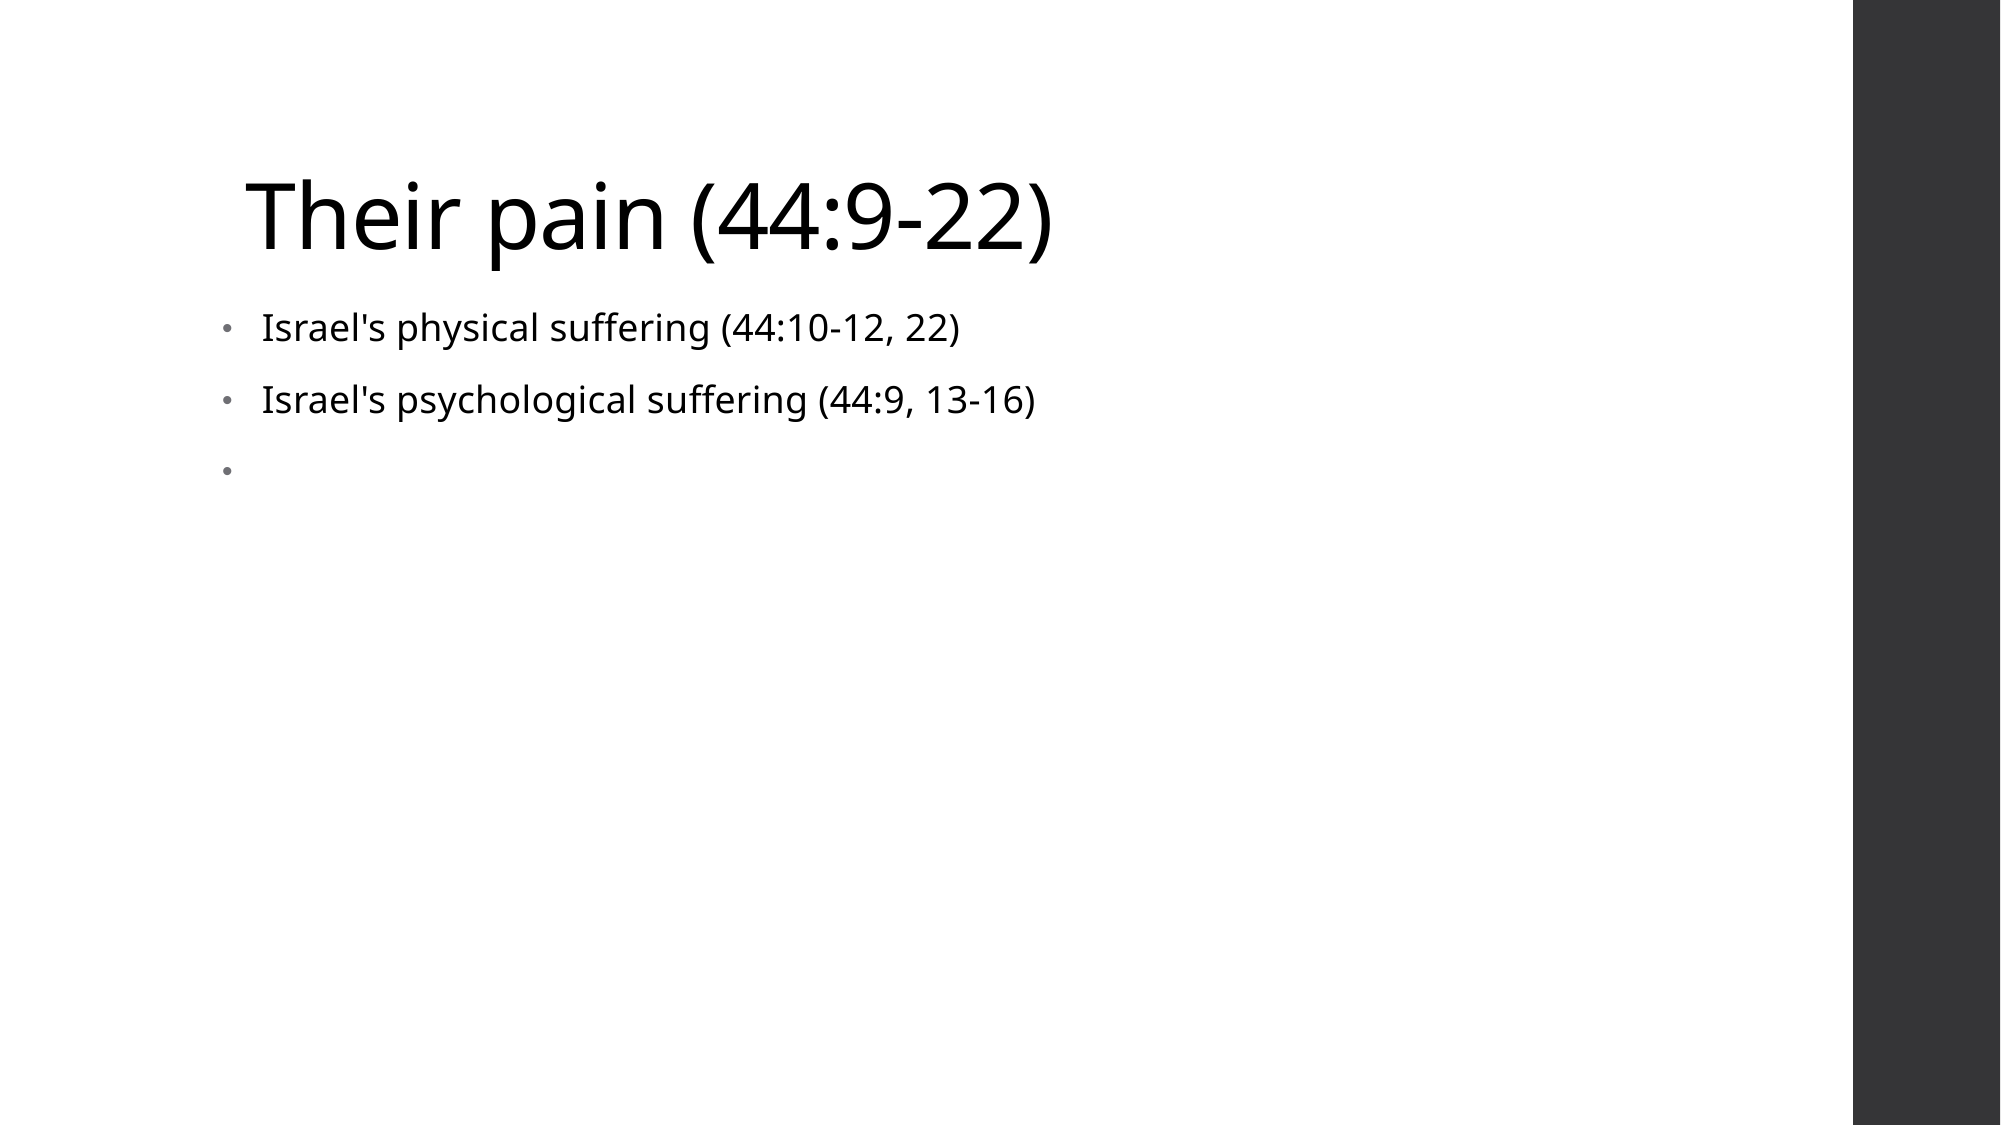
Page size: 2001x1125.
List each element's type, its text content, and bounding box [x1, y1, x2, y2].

list Israel's physical suffering (44:10-12, 22) Israel's psychological suffering (44:9, 13-16) [206, 299, 1617, 1014]
title Their pain (44:9-22) [206, 60, 1797, 278]
